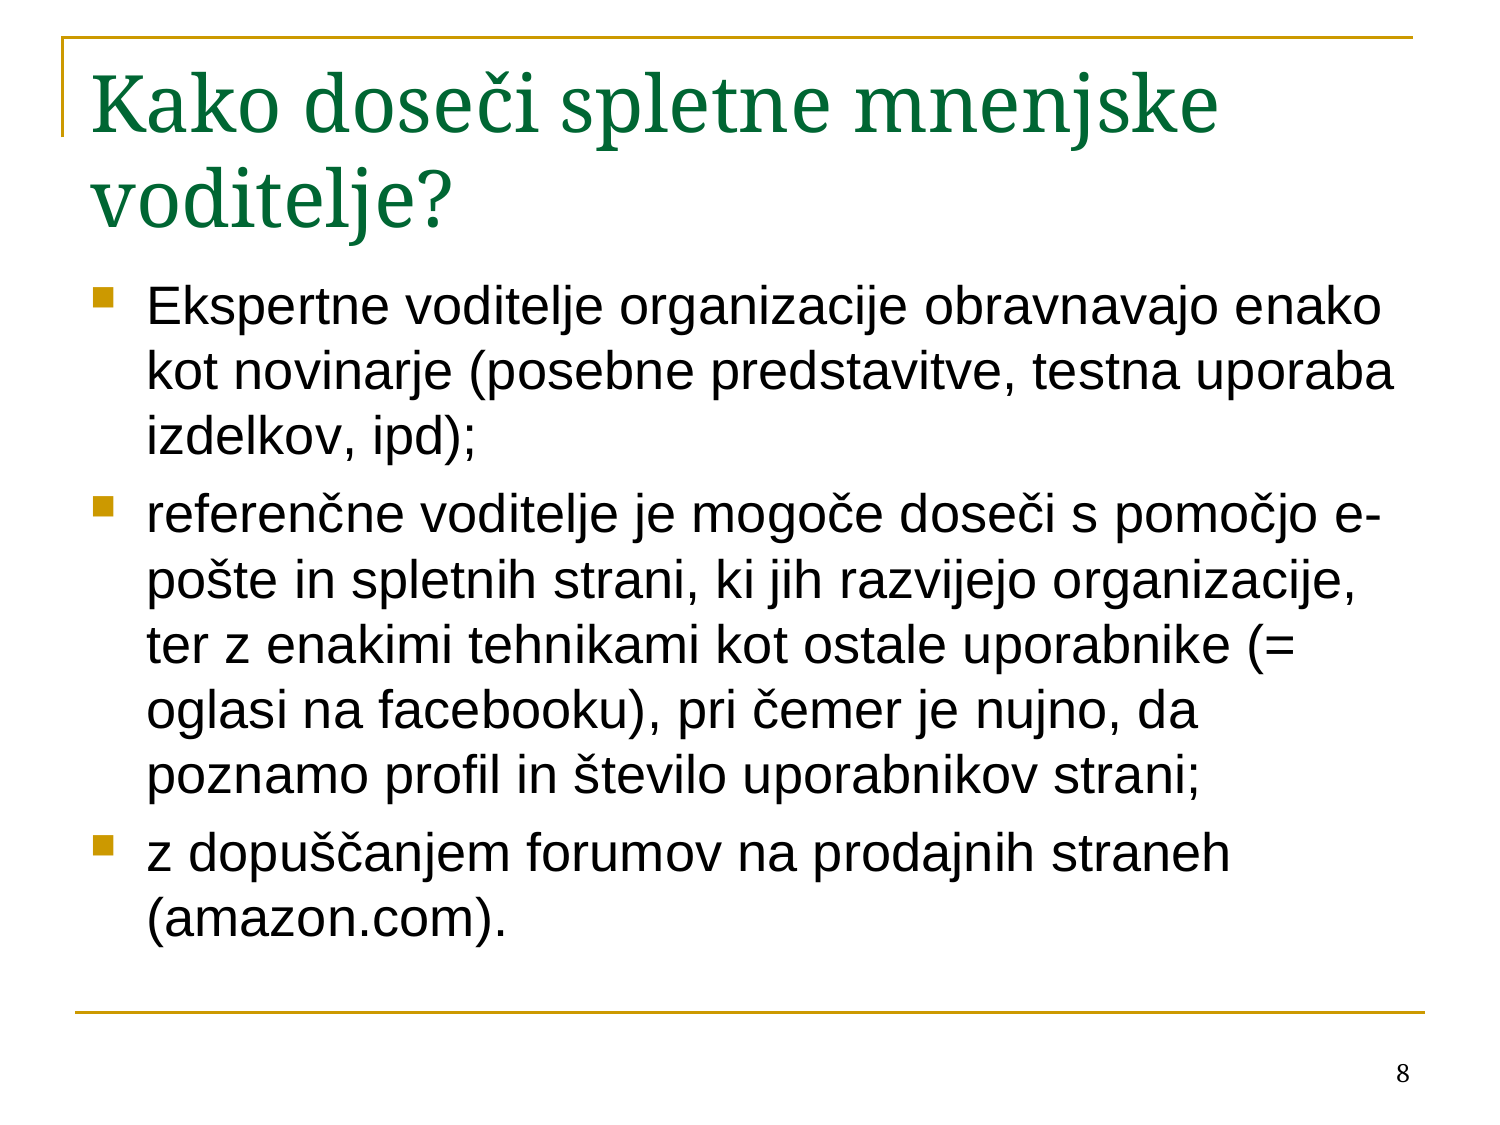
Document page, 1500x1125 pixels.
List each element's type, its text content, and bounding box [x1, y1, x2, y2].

list Ekspertne voditelje organizacije obravnavajo enako kot novinarje (posebne predstavitve, testna uporaba izdelkov, ipd); referenčne voditelje je mogoče doseči s pomočjo e-pošte in spletnih strani, ki jih razvijejo organizacije, ter z enakimi tehnikami kot ostale uporabnike (= oglasi na facebooku), pri čemer je nujno, da poznamo profil in število uporabnikov strani; z dopuščanjem forumov na prodajnih straneh (amazon.com). [75, 262, 1426, 1006]
title Kako doseči spletne mnenjske voditelje? [75, 45, 1426, 233]
text_box <number> [1074, 1024, 1426, 1100]
